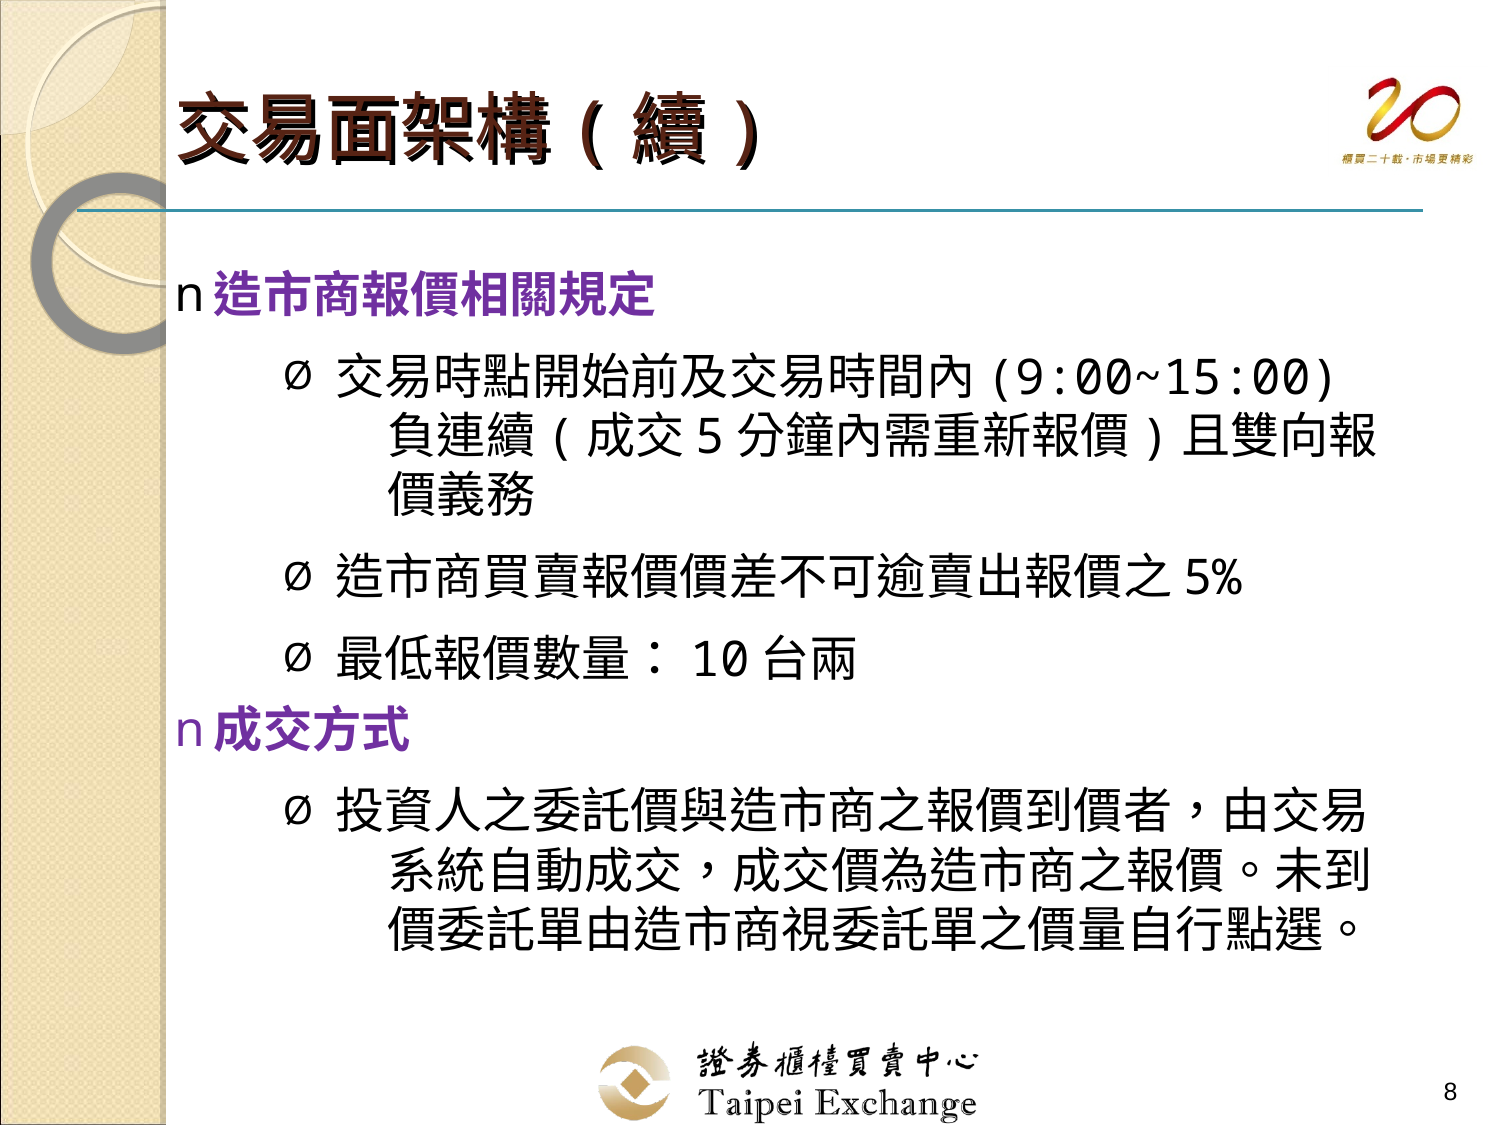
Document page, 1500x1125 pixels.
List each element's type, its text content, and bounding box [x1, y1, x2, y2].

title 交易面架構(續) [159, 31, 1390, 219]
list 造市商報價相關規定 交易時點開始前及交易時間內(9:00~15:00)負連續(成交5分鐘內需重新報價)且雙向報價義務 造市商買賣報價價差不可逾賣出報價之5% 最低報價數量：10台兩 成交方式 投資人之委託價與造市商之報價到價者，由交易系統自動成交，成交價為造市商之報價。未到價委託單由造市商視委託單之價量自行點選。 [159, 255, 1397, 1014]
text_box [1413, 1034, 1489, 1113]
